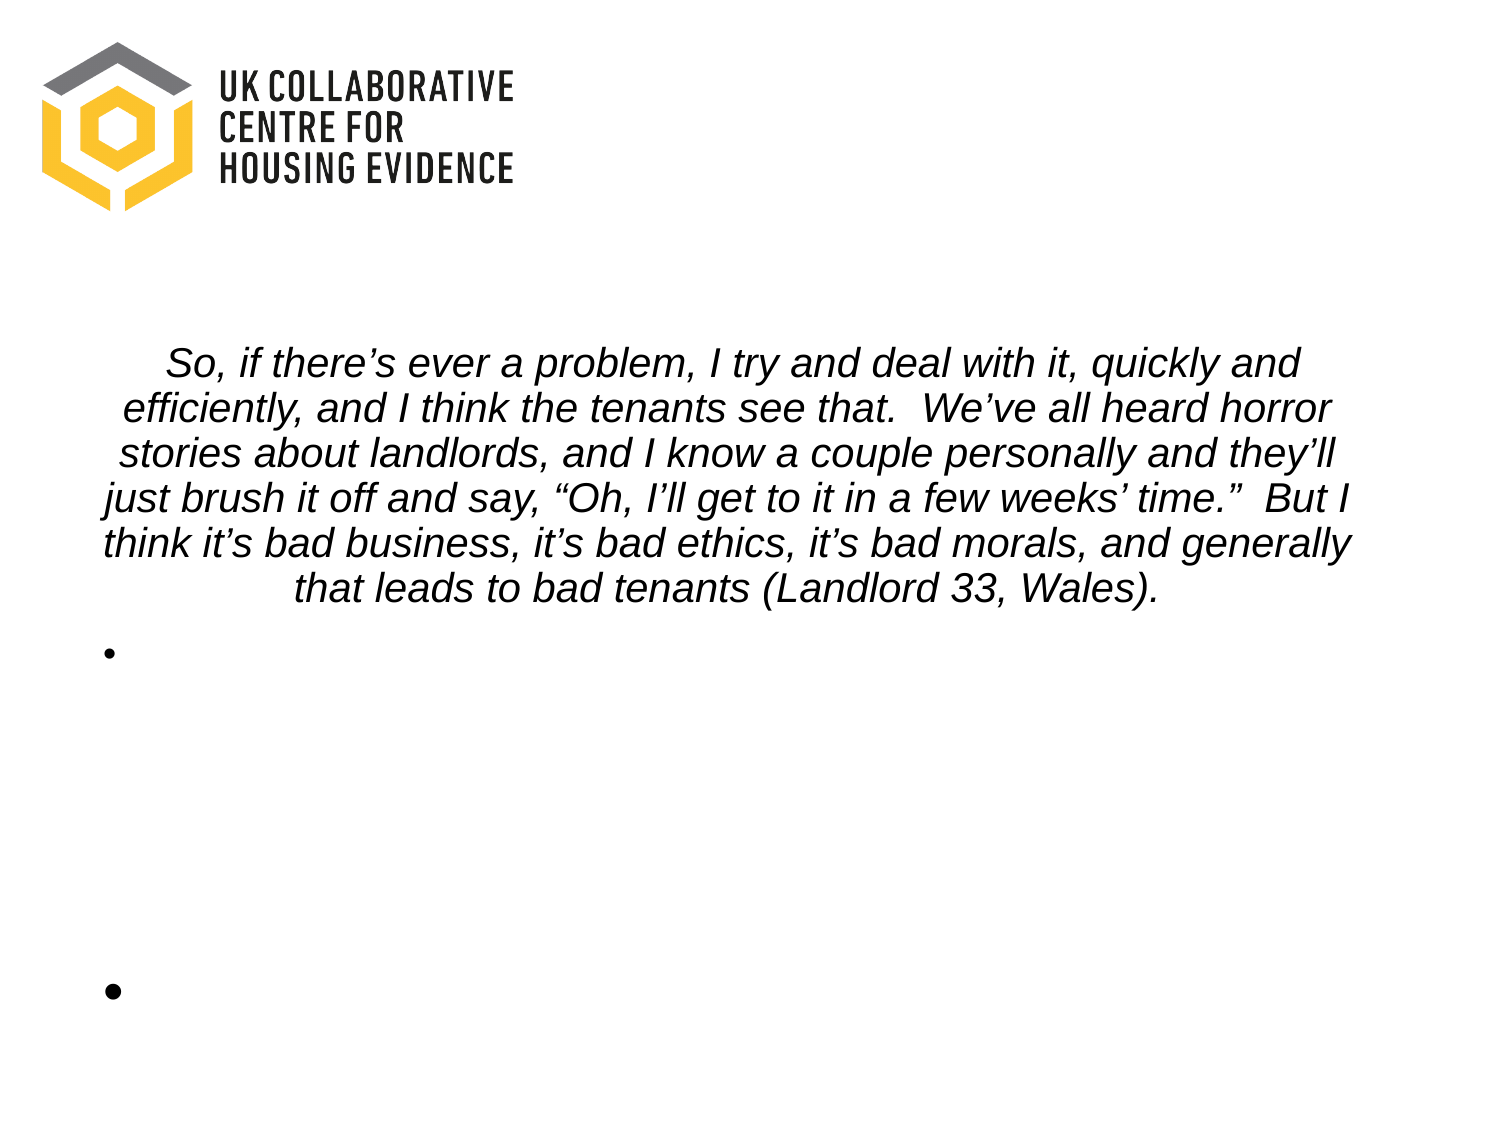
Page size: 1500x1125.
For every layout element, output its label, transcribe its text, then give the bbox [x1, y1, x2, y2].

list So, if there’s ever a problem, I try and deal with it, quickly and efficiently, and I think the tenants see that. We’ve all heard horror stories about landlords, and I know a couple personally and they’ll just brush it off and say, “Oh, I’ll get to it in a few weeks’ time.” But I think it’s bad business, it’s bad ethics, it’s bad morals, and generally that leads to bad tenants (Landlord 33, Wales). [88, 262, 1382, 999]
